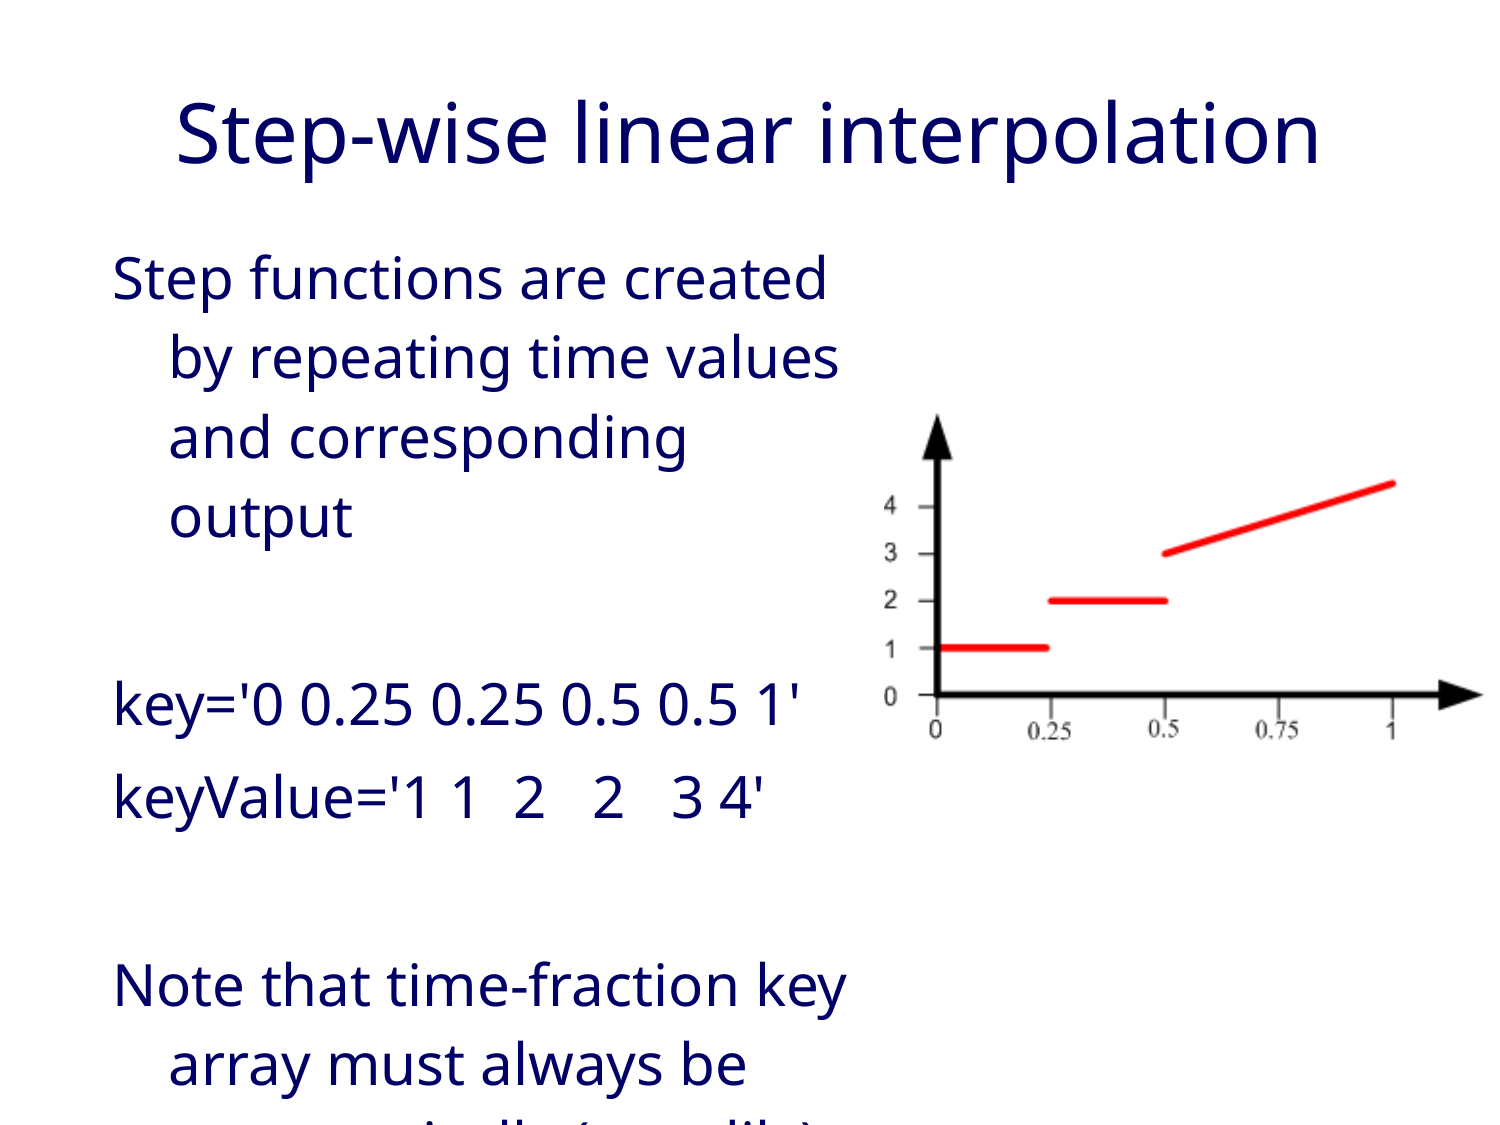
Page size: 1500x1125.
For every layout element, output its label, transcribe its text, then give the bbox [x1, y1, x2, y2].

picture [884, 412, 1485, 751]
title Step-wise linear interpolation [112, 44, 1388, 218]
list Step functions are created by repeating time values and corresponding output key='0 0.25 0.25 0.5 0.5 1' keyValue='1 1 2 2 3 4' Note that time-fraction key array must always be monotonically (steadily) increasing [112, 237, 863, 1084]
